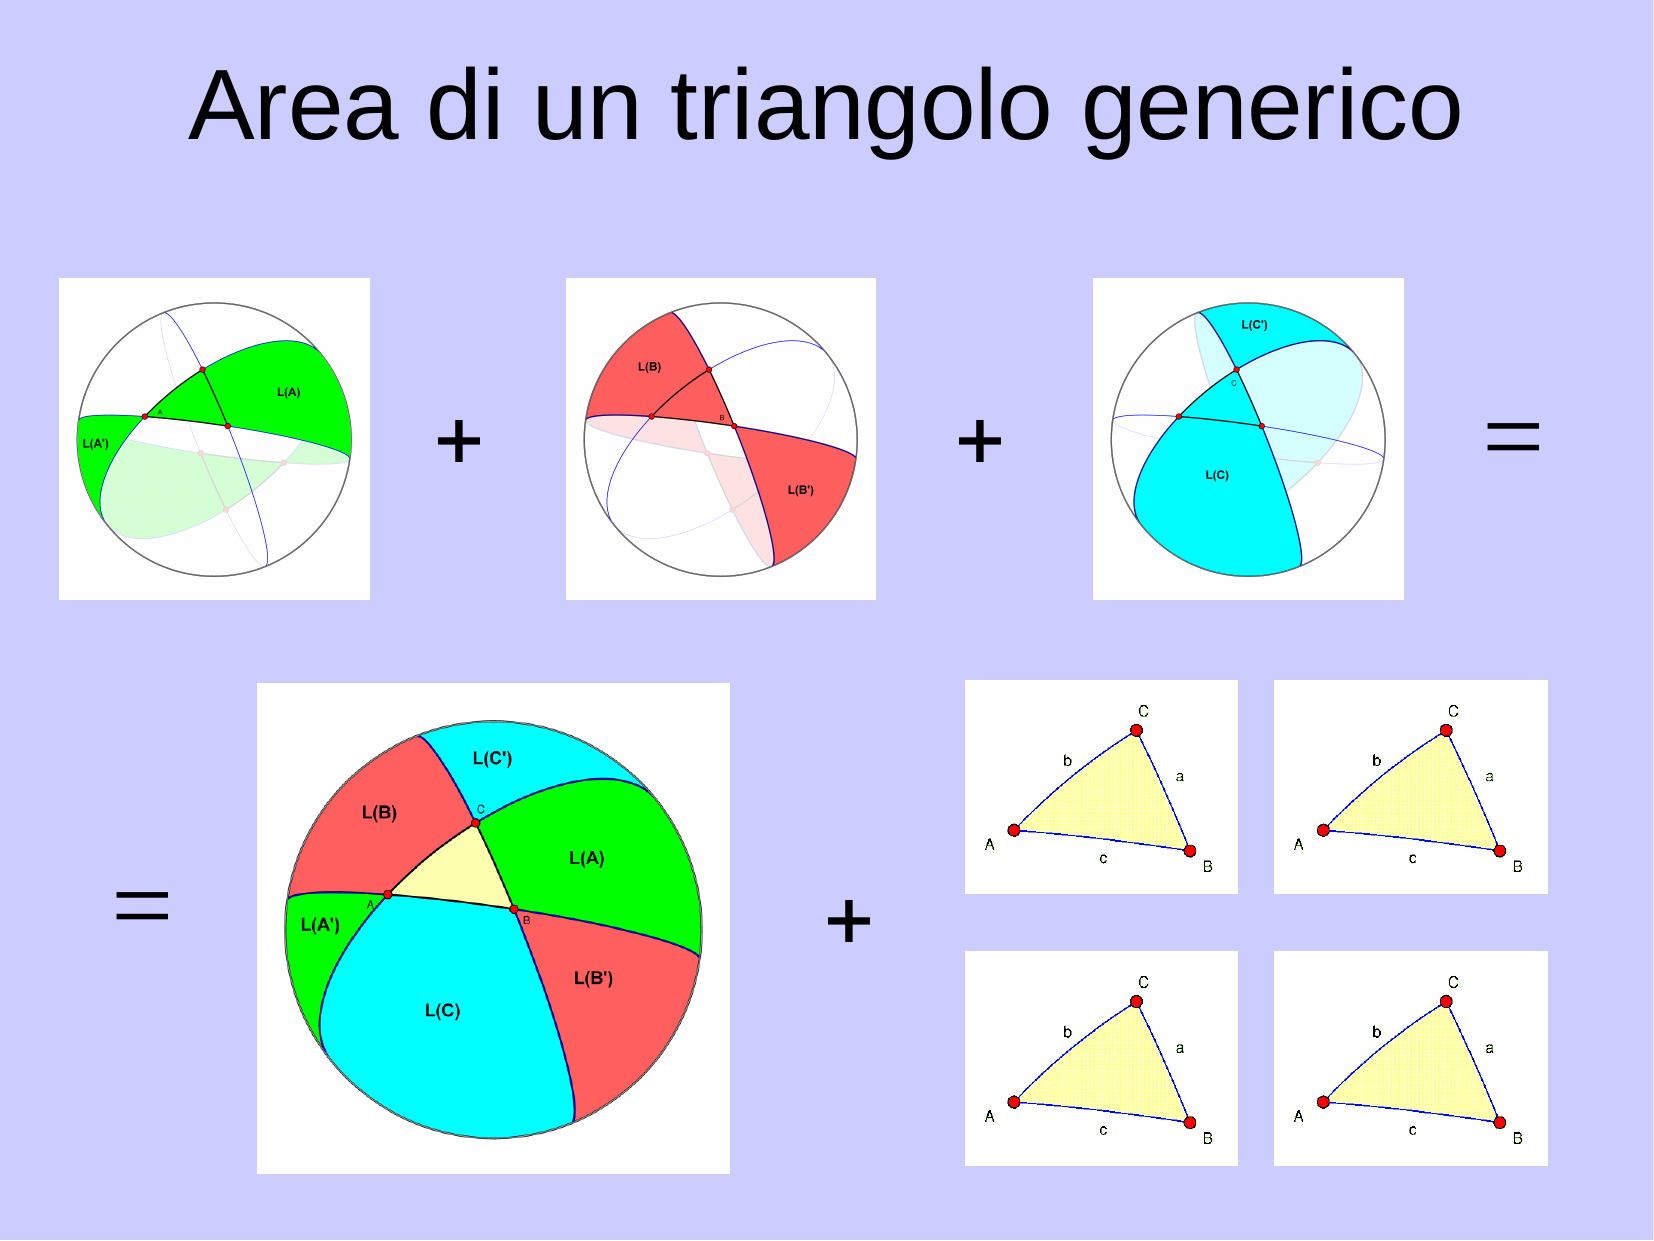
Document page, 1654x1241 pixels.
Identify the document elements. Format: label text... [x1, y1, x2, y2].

chart [419, 400, 502, 482]
picture [1274, 951, 1548, 1166]
picture [965, 680, 1238, 894]
picture [566, 278, 876, 600]
text_box Area di un triangolo generico [173, 41, 1480, 169]
chart [1465, 411, 1540, 471]
picture [965, 951, 1238, 1166]
chart [810, 880, 892, 962]
chart [940, 400, 1023, 482]
picture [257, 683, 730, 1174]
chart [94, 880, 169, 940]
picture [1093, 278, 1404, 600]
picture [59, 278, 370, 600]
picture [1274, 680, 1548, 894]
